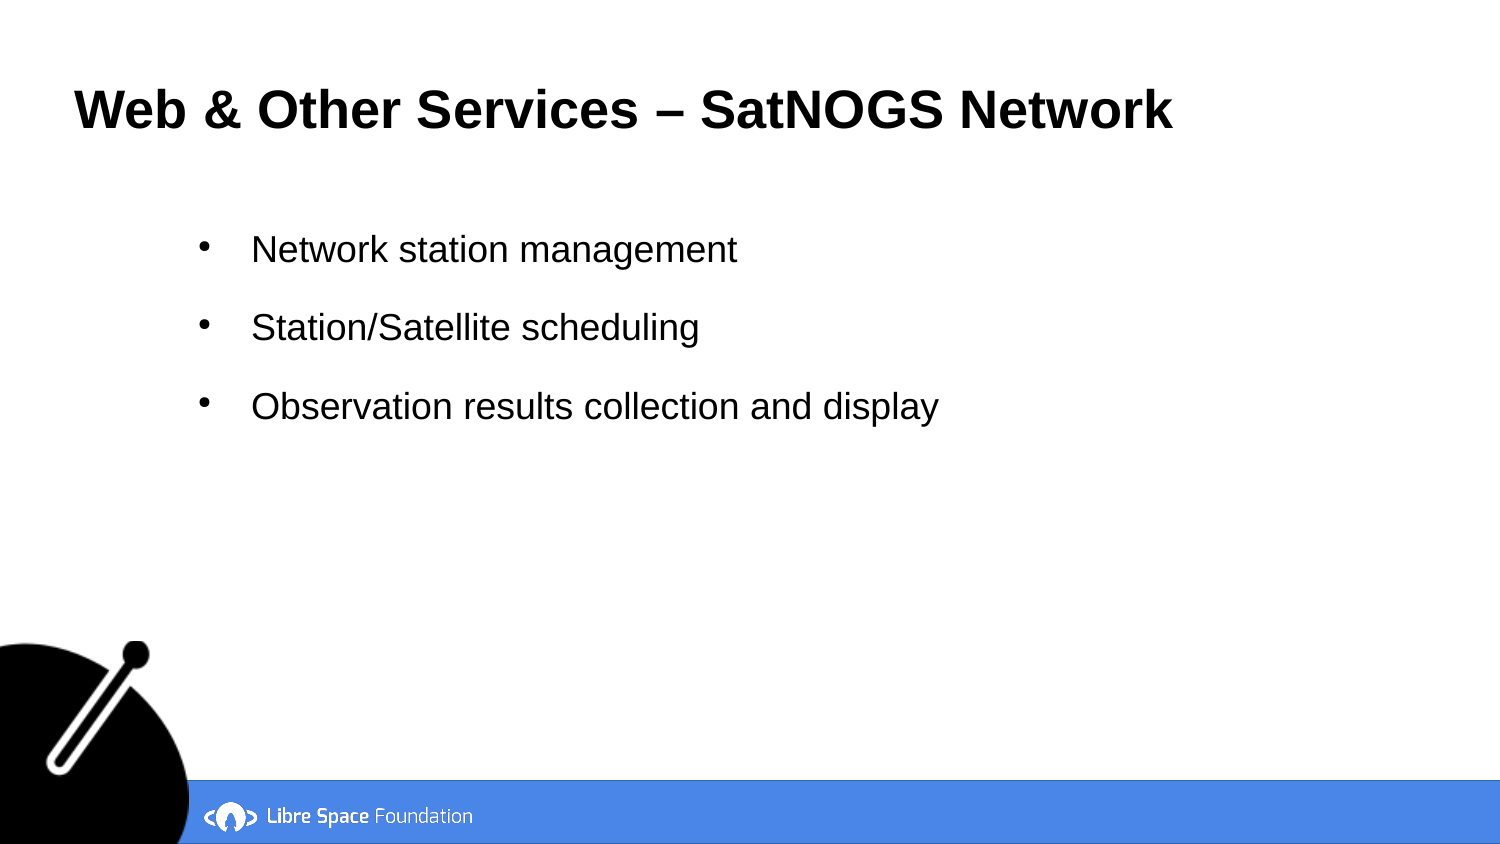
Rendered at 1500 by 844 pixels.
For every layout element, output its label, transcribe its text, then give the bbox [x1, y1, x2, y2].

text_box Network station management Station/Satellite scheduling Observation results collection and display [165, 210, 1306, 571]
title Web & Other Services – SatNOGS Network [59, 59, 1231, 153]
picture [0, 641, 189, 844]
picture [204, 802, 472, 832]
